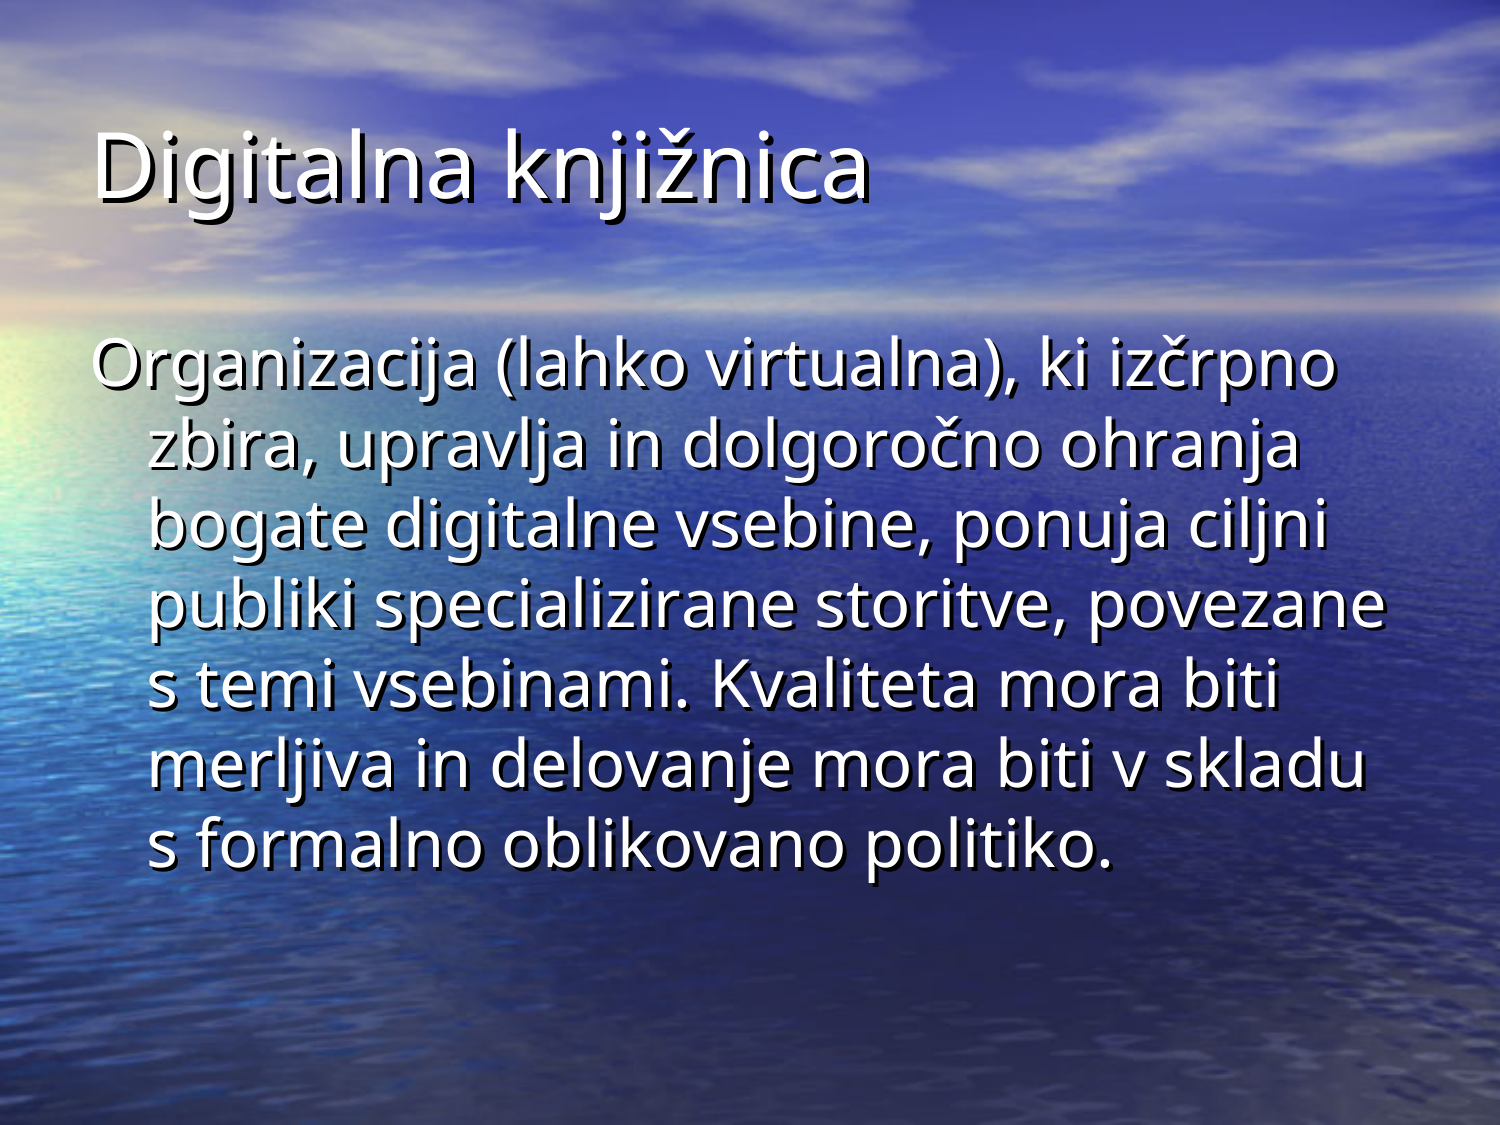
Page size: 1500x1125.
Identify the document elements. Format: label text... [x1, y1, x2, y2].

title Digitalna knjižnica [75, 47, 1426, 276]
picture [0, 0, 1500, 1125]
list Organizacija (lahko virtualna), ki izčrpno zbira, upravlja in dolgoročno ohranja bogate digitalne vsebine, ponuja ciljni publiki specializirane storitve, povezane s temi vsebinami. Kvaliteta mora biti merljiva in delovanje mora biti v skladu s formalno oblikovano politiko. [75, 312, 1426, 988]
